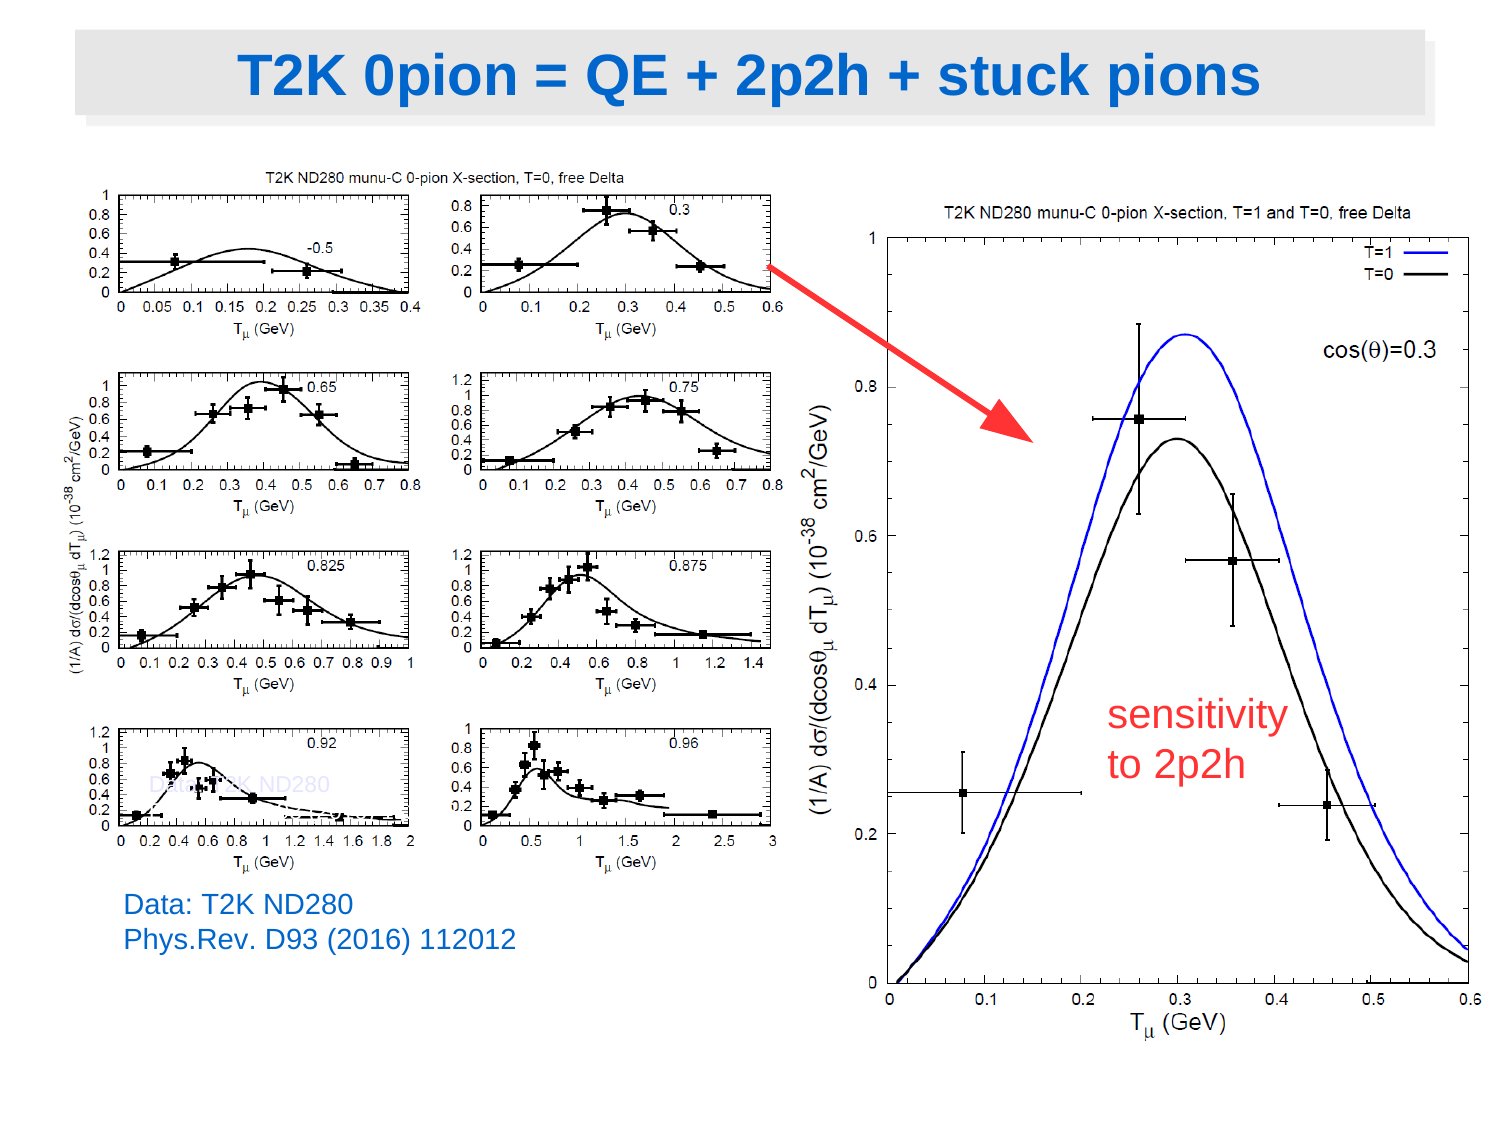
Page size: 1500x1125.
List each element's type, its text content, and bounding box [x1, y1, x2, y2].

title T2K 0pion = QE + 2p2h + stuck pions [75, 29, 1426, 116]
text_box sensitivity to 2p2h [1092, 679, 1329, 827]
text_box Data: T2K ND280 Phys.Rev. D93 (2016) 112012 [137, 763, 573, 831]
text_box Data: T2K ND280 Phys.Rev. D93 (2016) 112012 [112, 879, 548, 962]
picture [41, 147, 1500, 1054]
